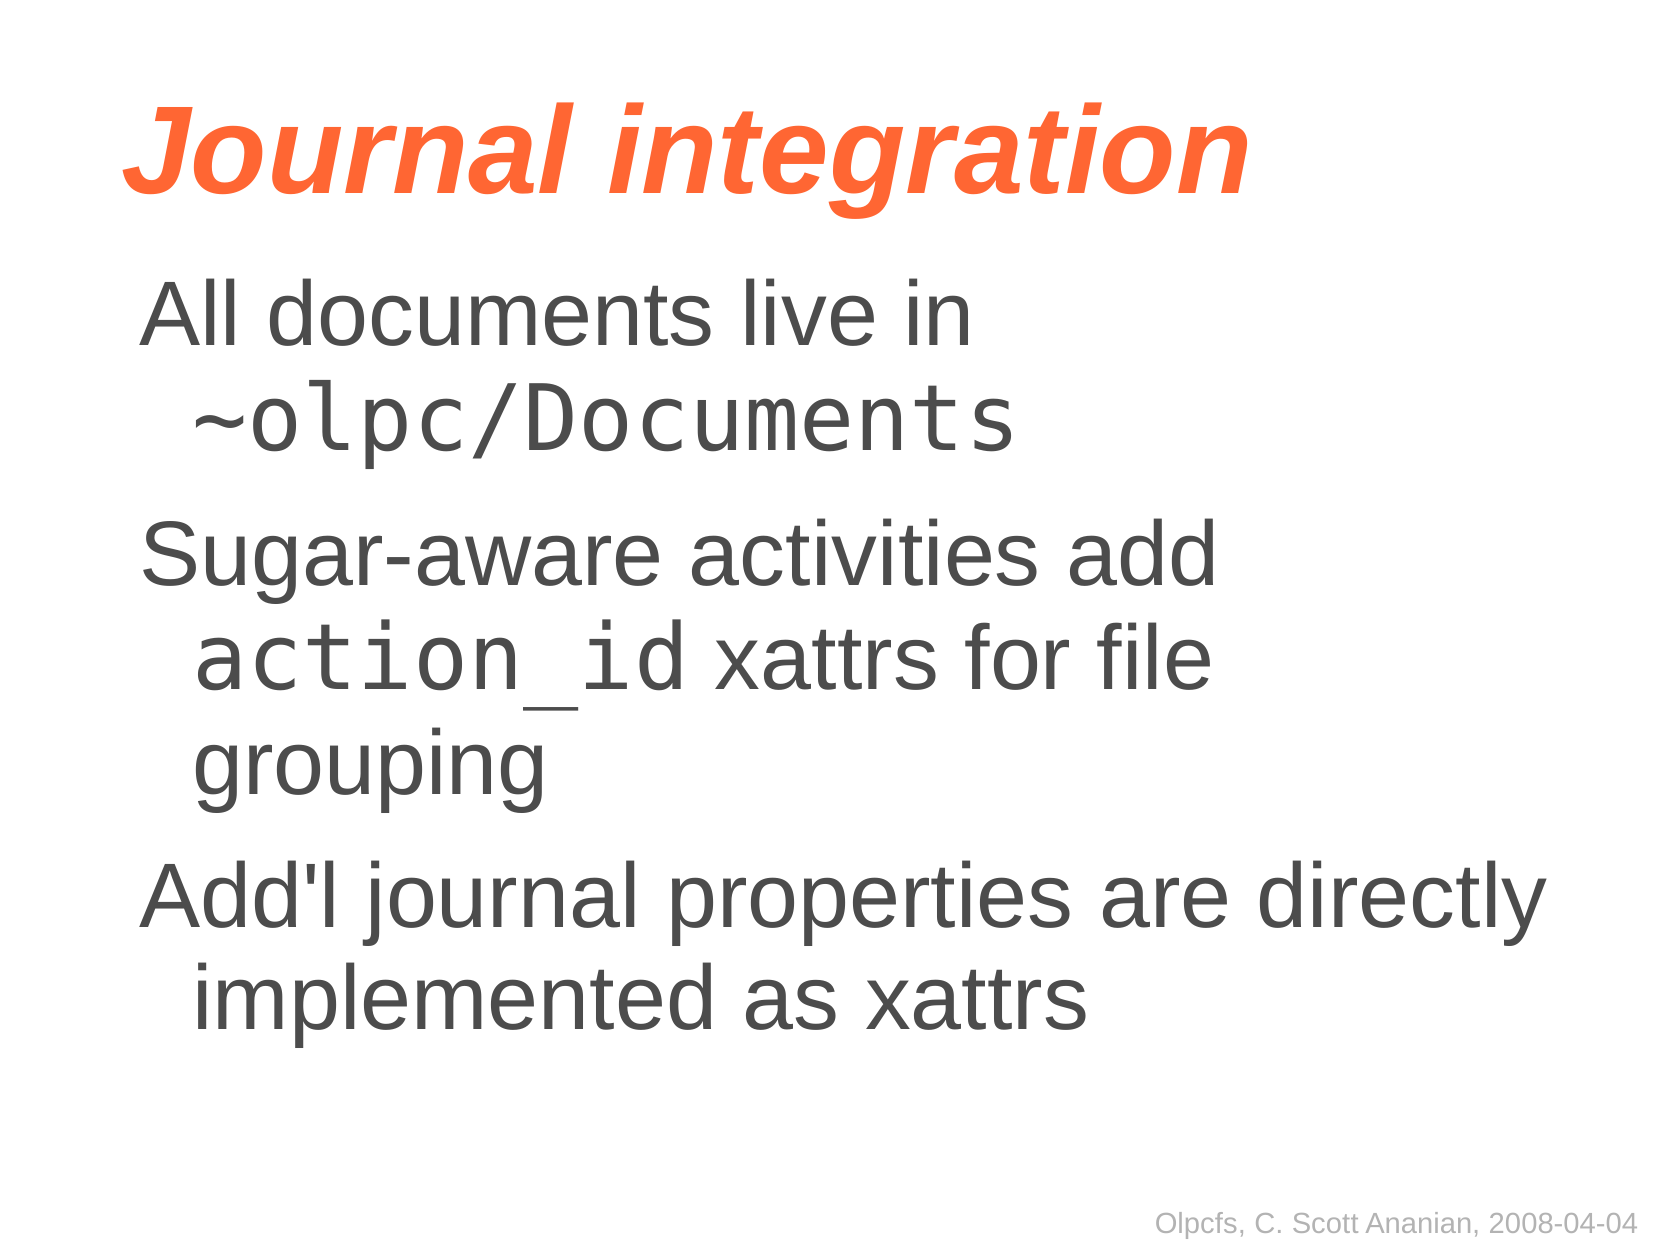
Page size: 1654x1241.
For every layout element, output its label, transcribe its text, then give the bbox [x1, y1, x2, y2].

list All documents live in ~olpc/Documents Sugar-aware activities add action_id xattrs for file grouping Add'l journal properties are directly implemented as xattrs [121, 262, 1561, 1172]
title Journal integration [121, 46, 1534, 254]
